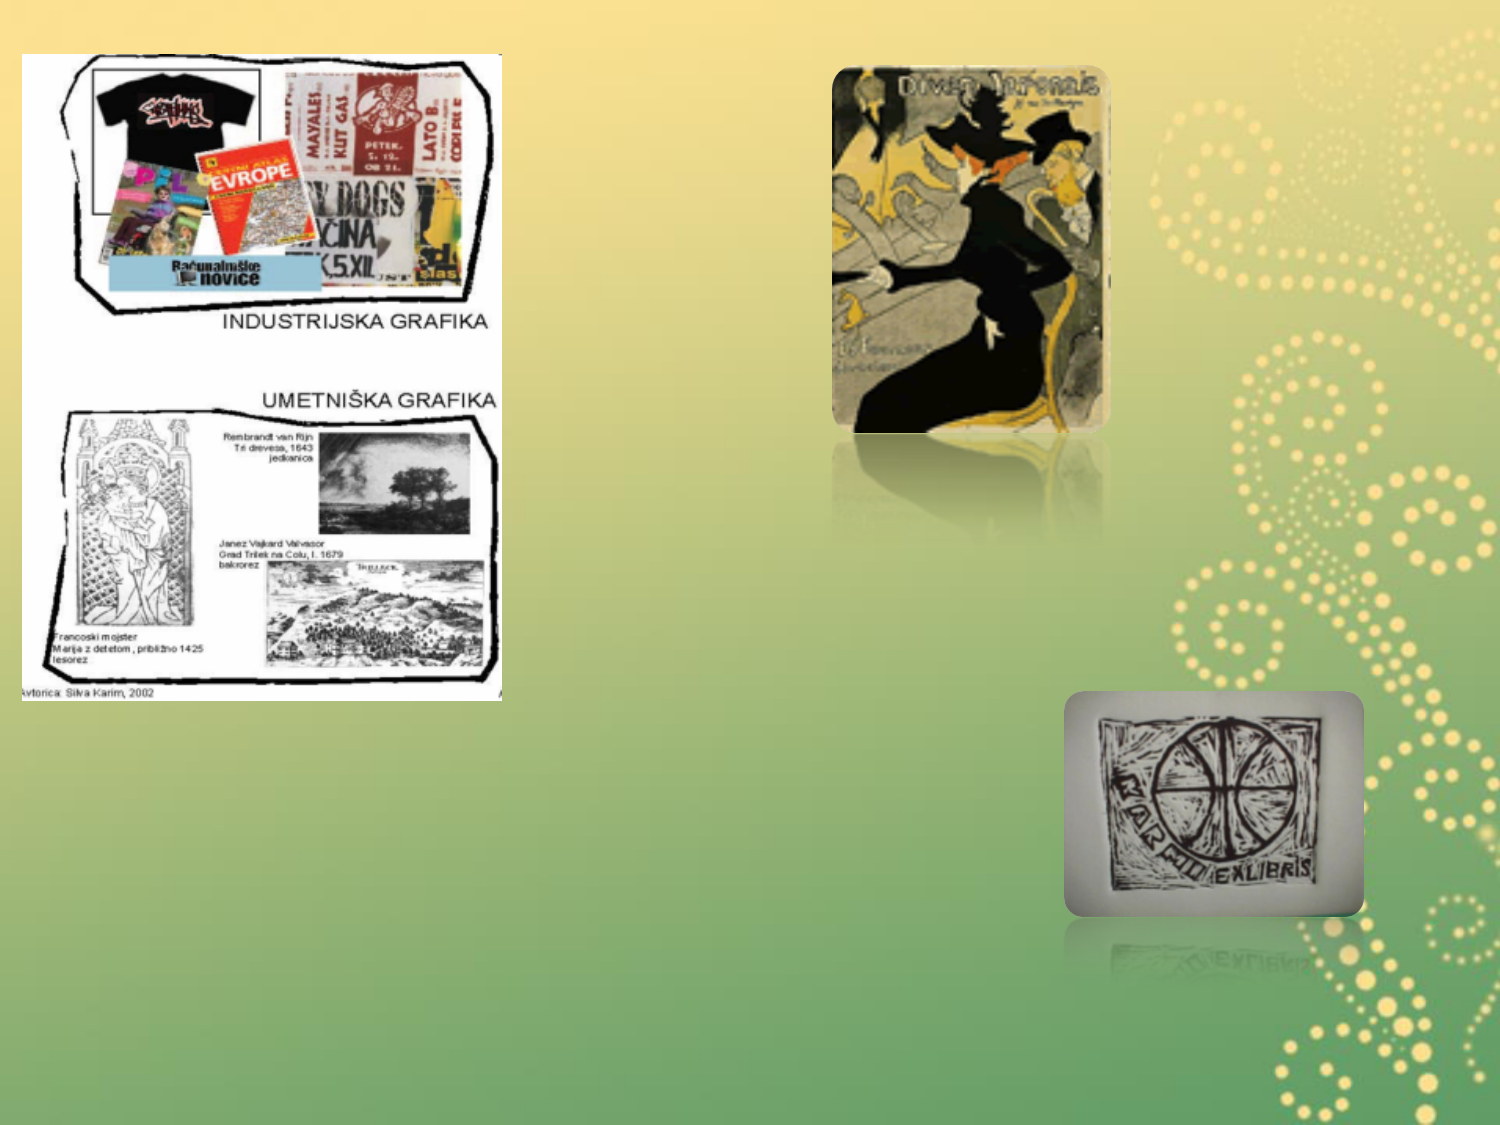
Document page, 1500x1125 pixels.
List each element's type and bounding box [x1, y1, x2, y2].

text_box [829, 65, 1367, 1125]
picture [0, 0, 1500, 1125]
text_box [22, 54, 502, 701]
